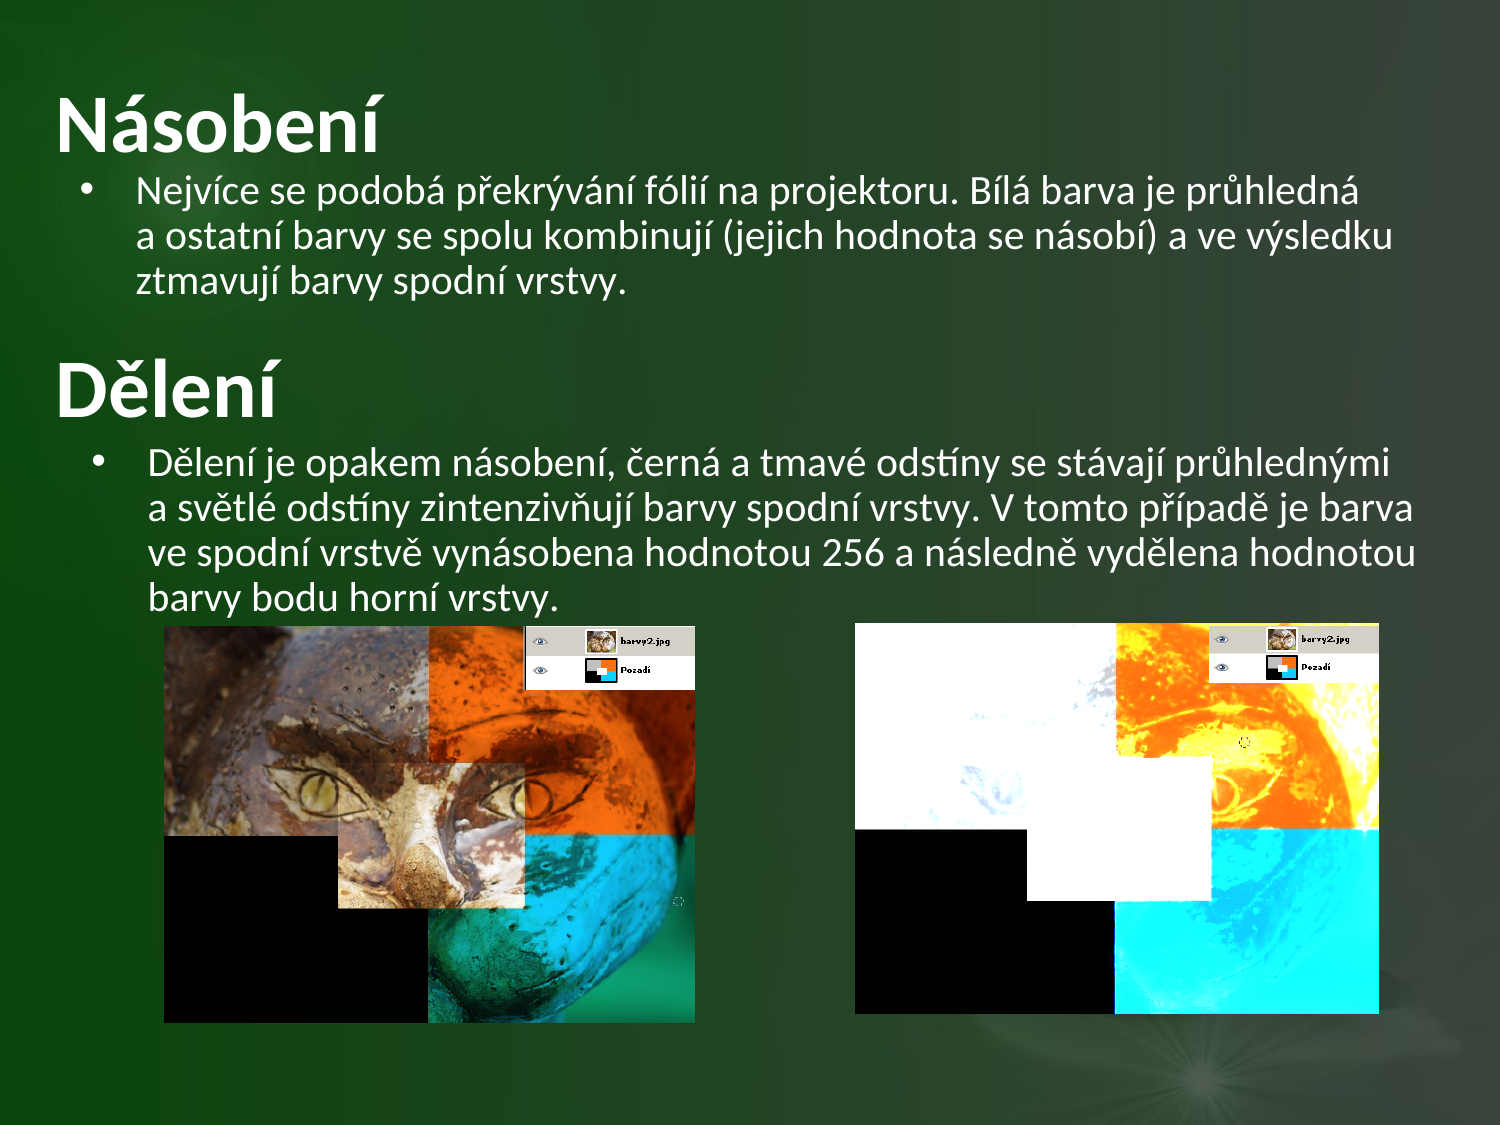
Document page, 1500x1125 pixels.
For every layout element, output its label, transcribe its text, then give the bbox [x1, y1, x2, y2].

text_box Násobení [41, 42, 557, 196]
text_box Dělení [41, 326, 452, 443]
text_box Dělení je opakem násobení, černá a tmavé odstíny se stávají průhlednými a světlé odstíny zintenzivňují barvy spodní vrstvy. V tomto případě je barva ve spodní vrstvě vynásobena hodnotou 256 a následně vydělena hodnotou barvy bodu horní vrstvy. [76, 432, 1448, 726]
text_box Nejvíce se podobá překrývání fólií na projektoru. Bílá barva je průhledná a ostatní barvy se spolu kombinují (jejich hodnota se násobí) a ve výsledku ztmavují barvy spodní vrstvy. [64, 160, 1425, 314]
picture [0, 0, 1500, 1125]
